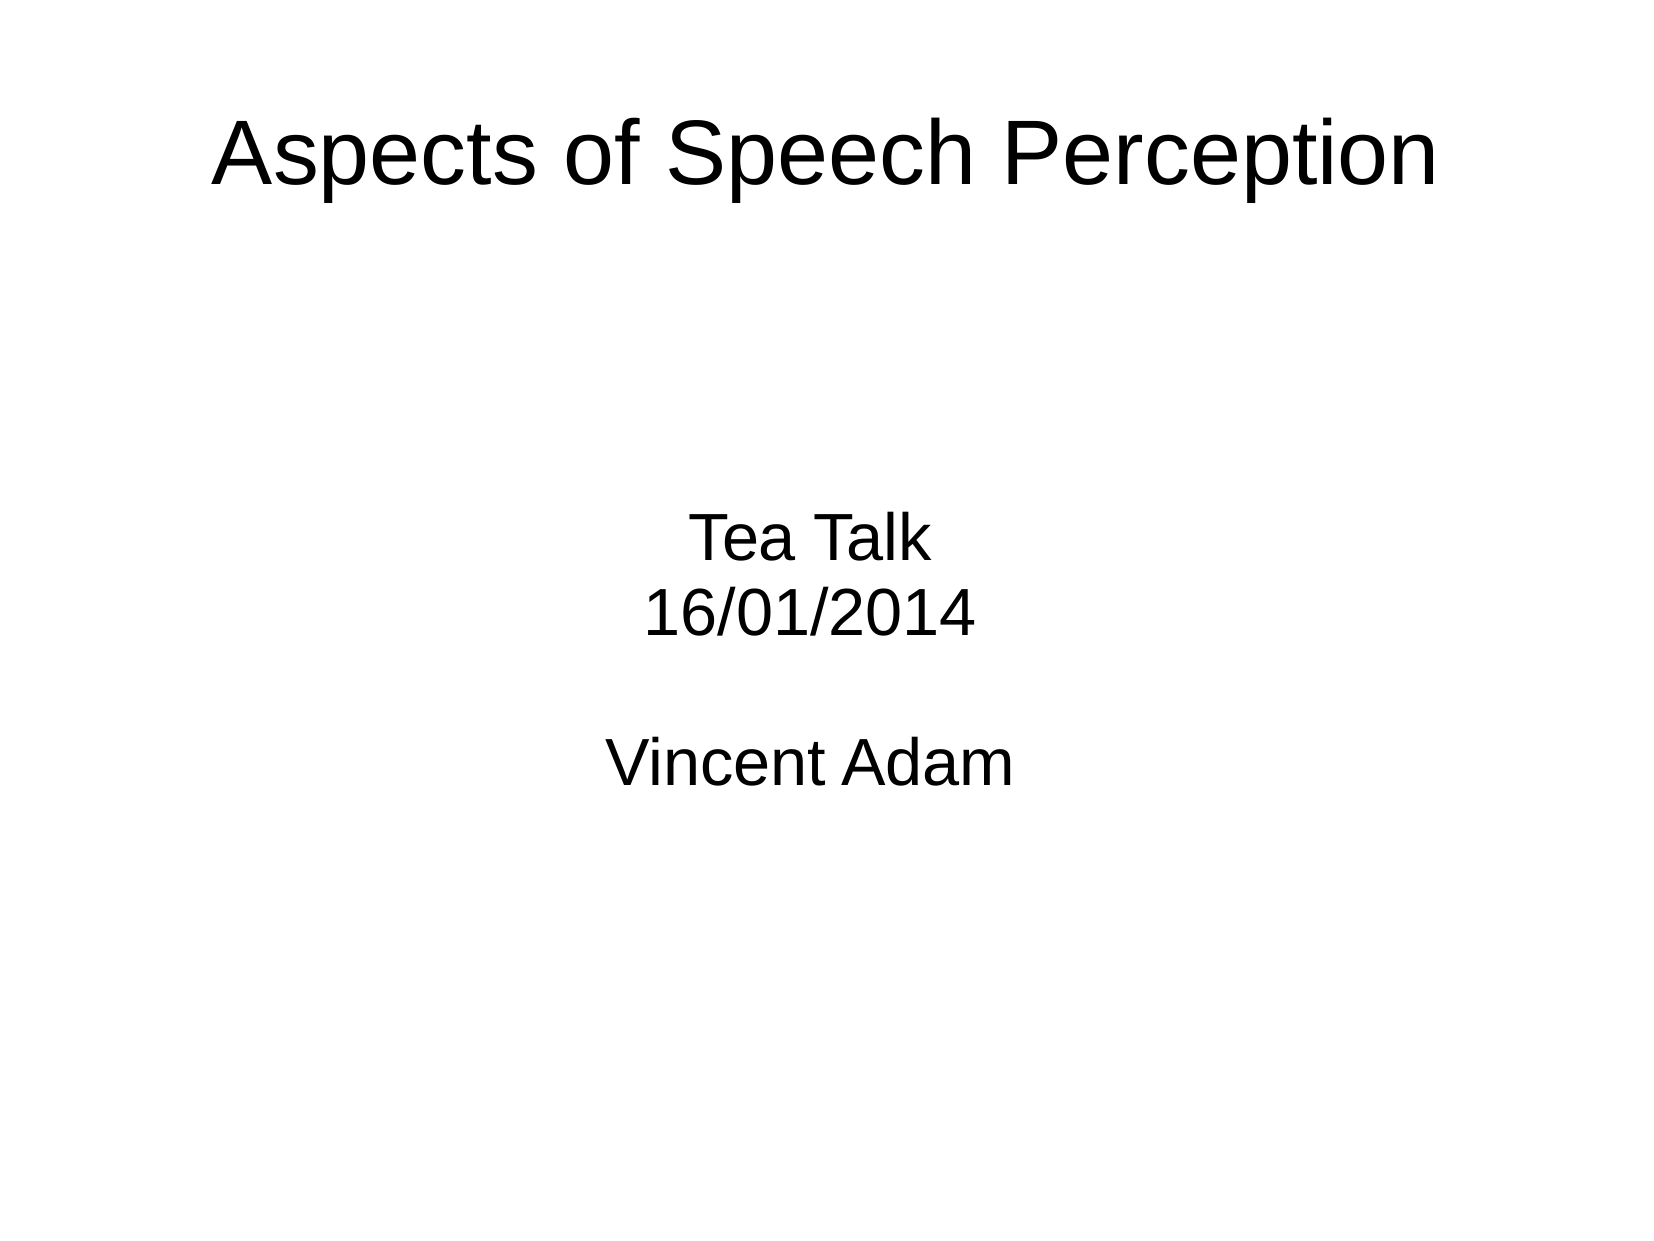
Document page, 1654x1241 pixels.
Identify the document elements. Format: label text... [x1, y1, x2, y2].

subtitle Tea Talk 16/01/2014 Vincent Adam [82, 290, 1538, 1010]
title Aspects of Speech Perception [82, 49, 1571, 257]
